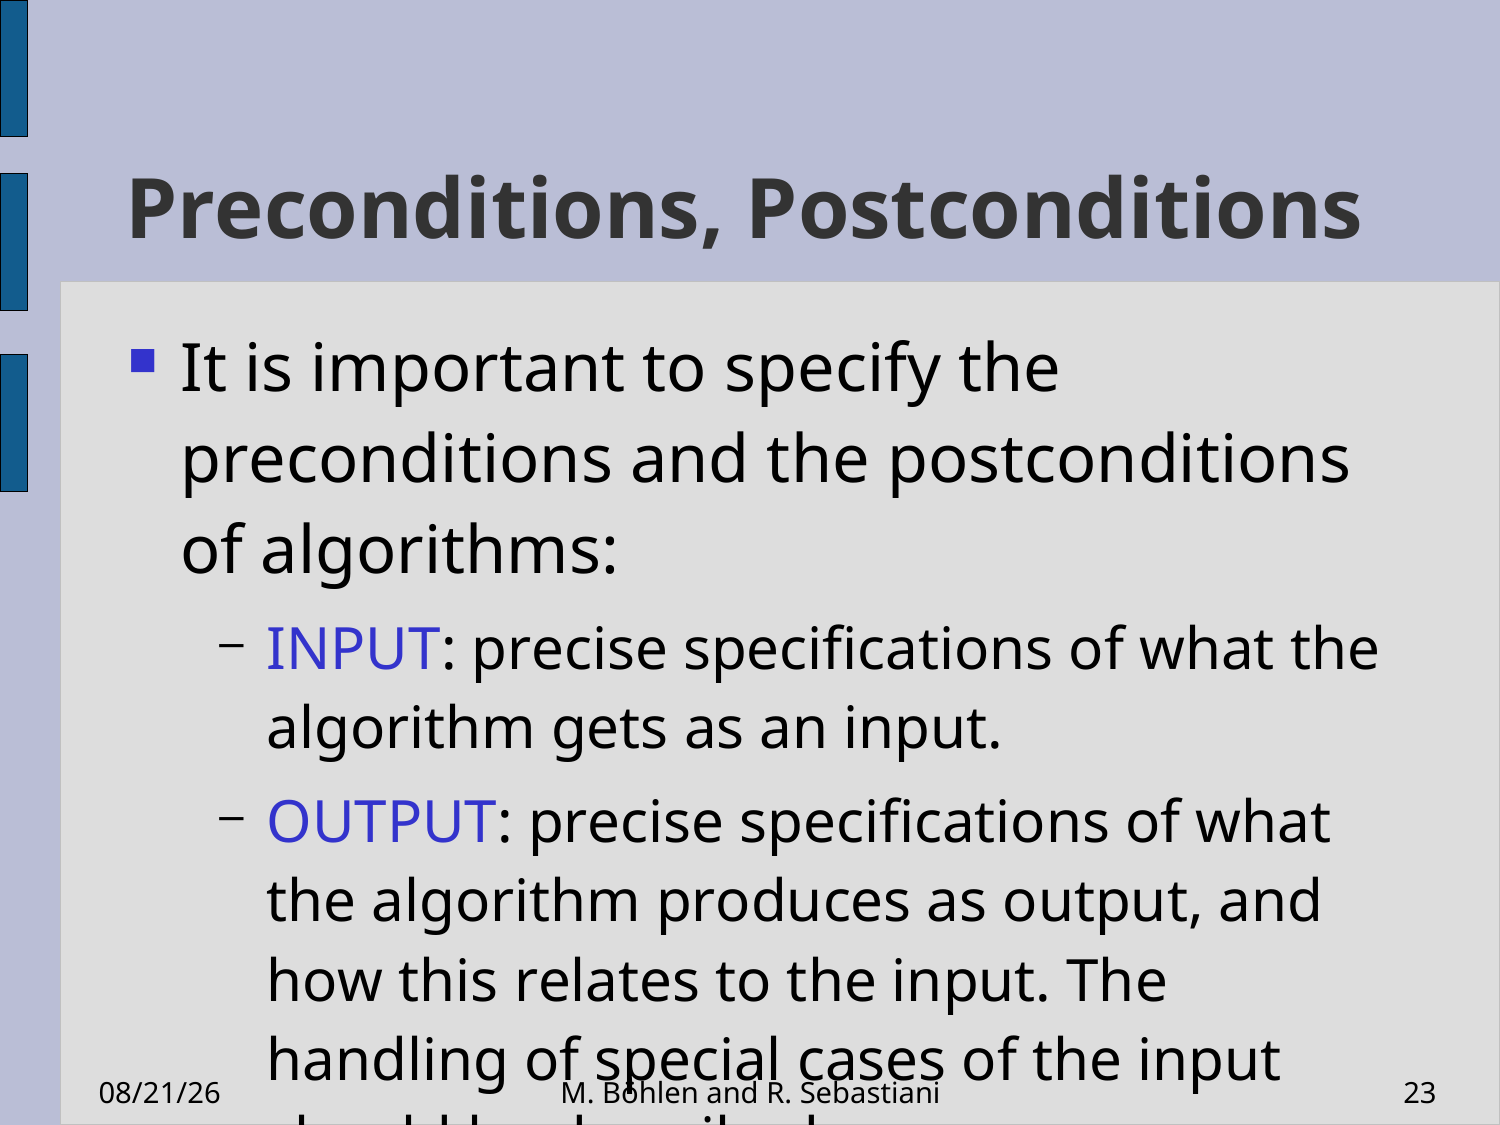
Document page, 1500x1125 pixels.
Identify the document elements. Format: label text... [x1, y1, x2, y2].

list It is important to specify the preconditions and the postconditions of algorithms: INPUT: precise specifications of what the algorithm gets as an input. OUTPUT: precise specifications of what the algorithm produces as output, and how this relates to the input. The handling of special cases of the input should be described. [110, 312, 1418, 1037]
title Preconditions, Postconditions [110, 67, 1392, 271]
